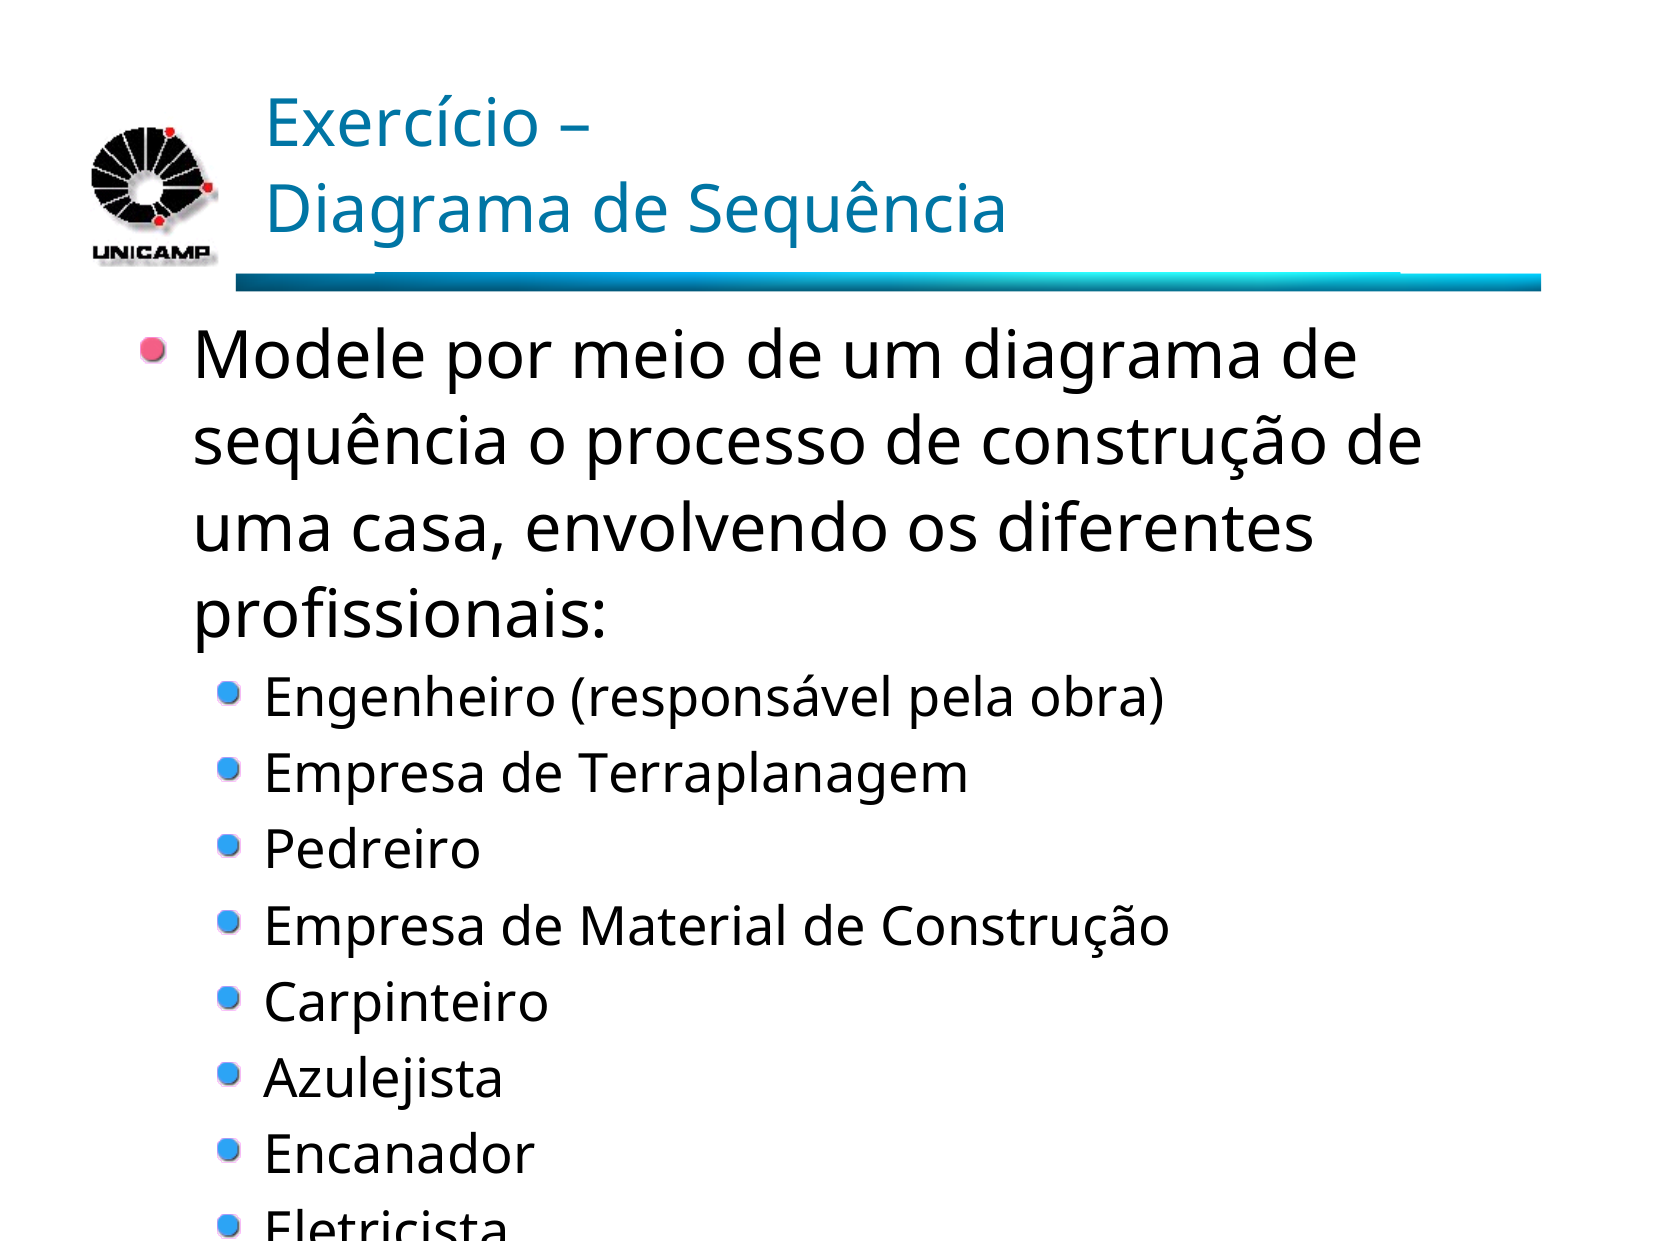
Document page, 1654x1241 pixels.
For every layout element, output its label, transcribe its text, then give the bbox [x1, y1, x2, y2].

list Modele por meio de um diagrama de sequência o processo de construção de uma casa, envolvendo os diferentes profissionais: Engenheiro (responsável pela obra) Empresa de Terraplanagem Pedreiro Empresa de Material de Construção Carpinteiro Azulejista Encanador Eletricista [121, 309, 1534, 1167]
picture [125, 272, 1654, 295]
title Exercício – Diagrama de Sequência [264, 57, 1534, 250]
picture [216, 1213, 242, 1240]
